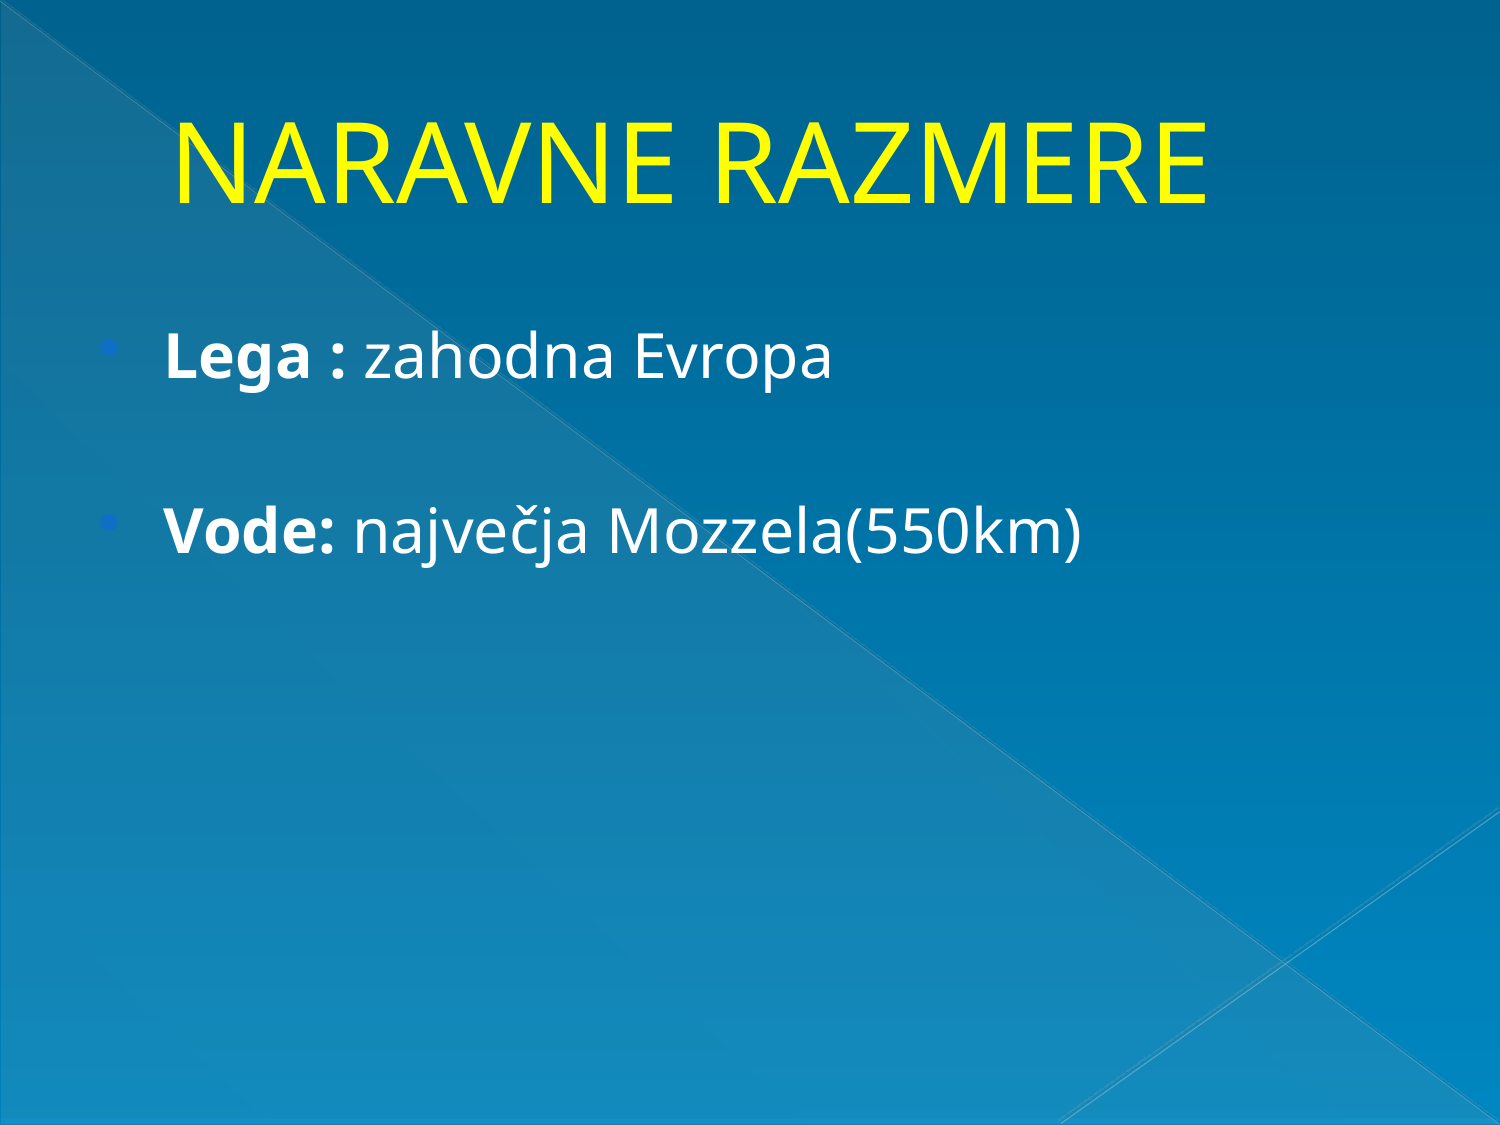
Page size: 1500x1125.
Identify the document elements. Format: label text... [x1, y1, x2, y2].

list Lega : zahodna Evropa Vode: največja Mozzela(550km) [75, 308, 1425, 1059]
title NARAVNE RAZMERE [75, 43, 1425, 274]
